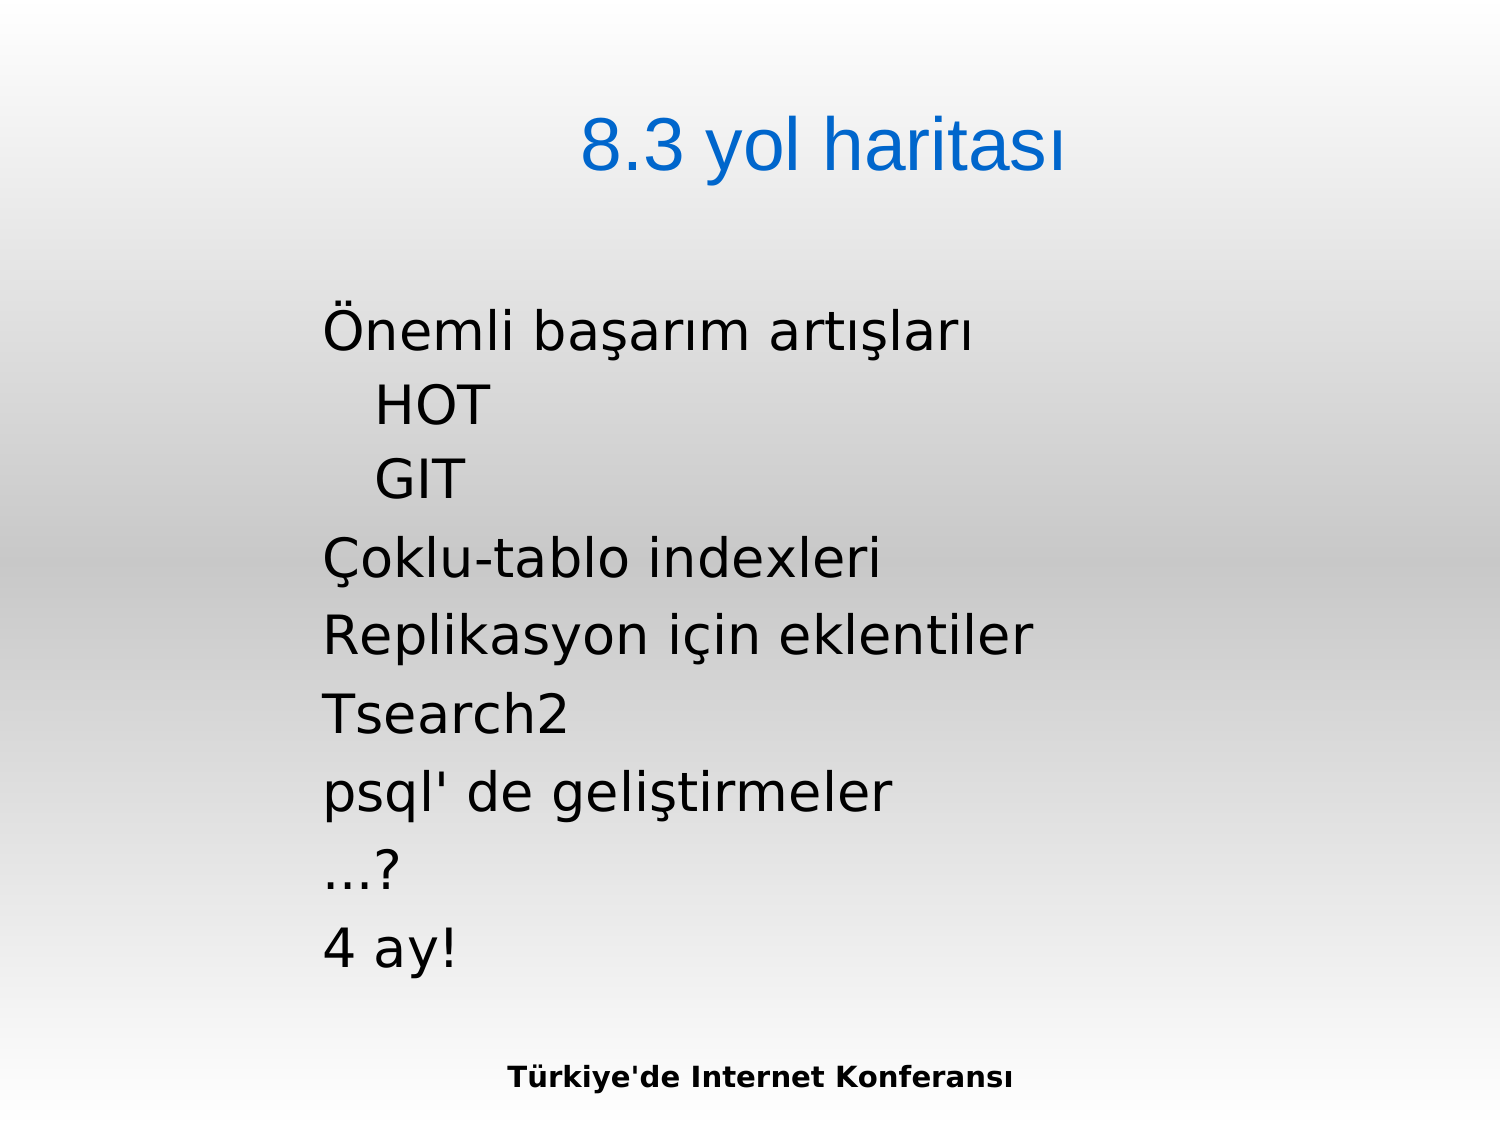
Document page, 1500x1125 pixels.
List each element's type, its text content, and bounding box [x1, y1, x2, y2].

title 8.3 yol haritası [224, 49, 1425, 238]
list Önemli başarım artışları HOT GIT Çoklu-tablo indexleri Replikasyon için eklentiler Tsearch2 psql' de geliştirmeler ...? 4 ay! [224, 299, 1425, 981]
